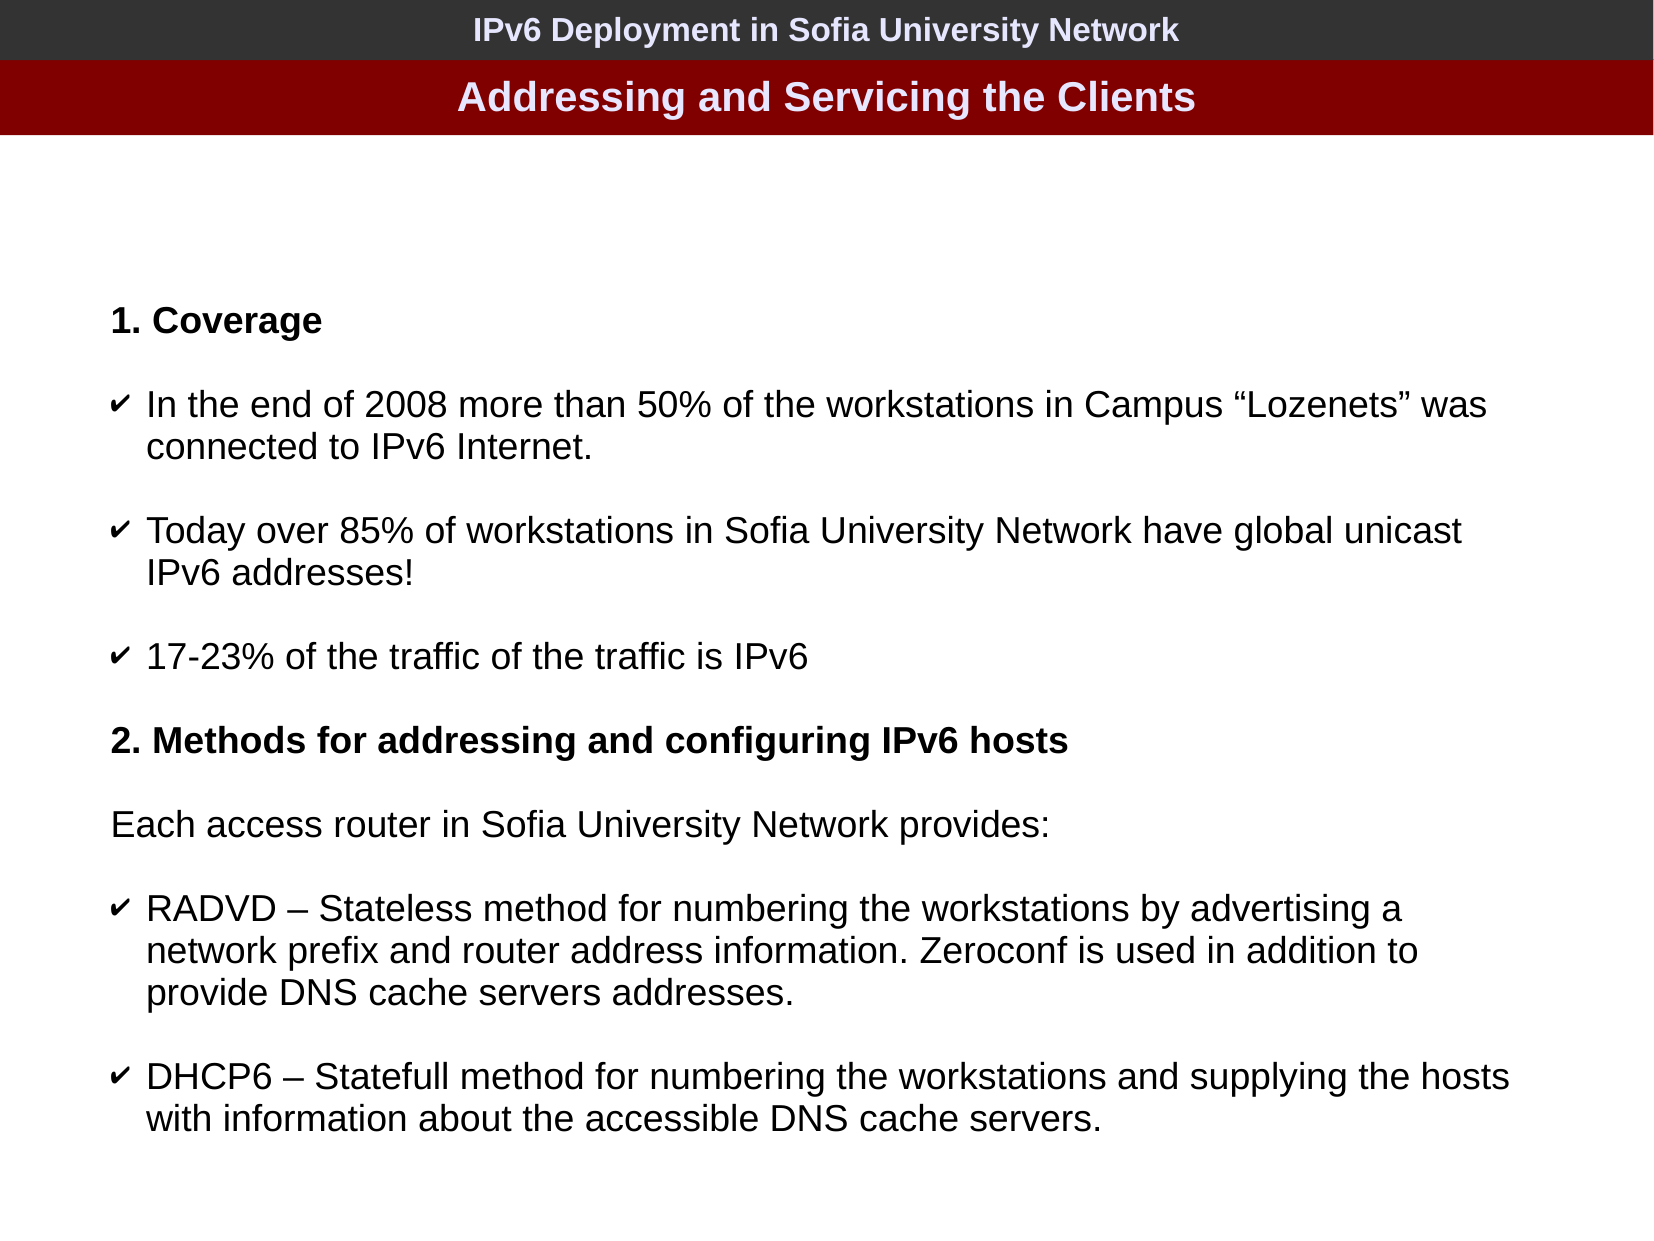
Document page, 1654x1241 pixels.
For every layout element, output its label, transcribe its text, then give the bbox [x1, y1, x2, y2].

text_box 1. Coverage In the end of 2008 more than 50% of the workstations in Campus “Lozenets” was connected to IPv6 Internet. Today over 85% of workstations in Sofia University Network have global unicast IPv6 addresses! 17-23% of the traffic of the traffic is IPv6 2. Methods for addressing and configuring IPv6 hosts Each access router in Sofia University Network provides: RADVD – Stateless method for numbering the workstations by advertising a network prefix and router address information. Zeroconf is used in addition to provide DNS cache servers addresses. DHCP6 – Statefull method for numbering the workstations and supplying the hosts with information about the accessible DNS cache servers. [95, 292, 1551, 1186]
text_box IPv6 Deployment in Sofia University Network [0, 0, 1654, 61]
text_box Addressing and Servicing the Clients [0, 61, 1654, 136]
